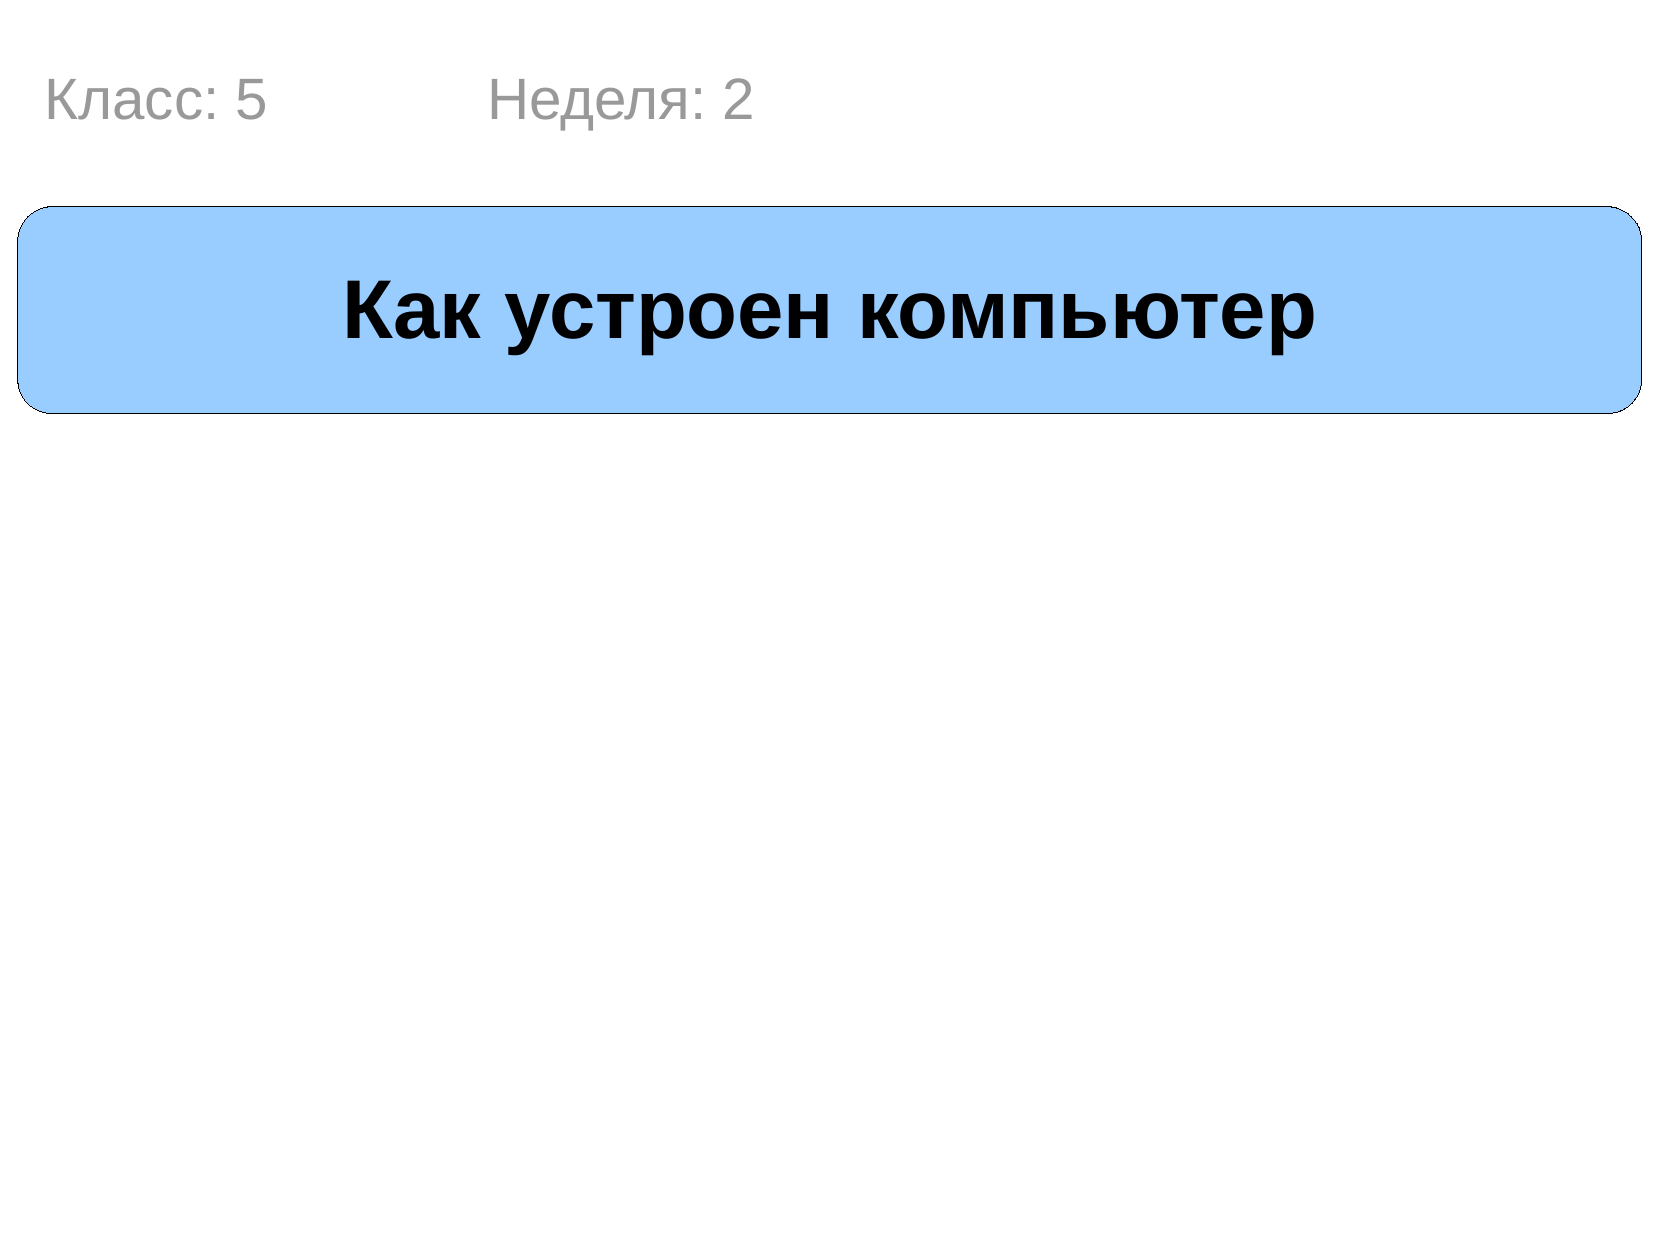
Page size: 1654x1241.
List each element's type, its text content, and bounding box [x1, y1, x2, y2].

text_box Класс: 5 Неделя: 2 [29, 59, 975, 139]
text_box Как устроен компьютер [17, 206, 1642, 414]
